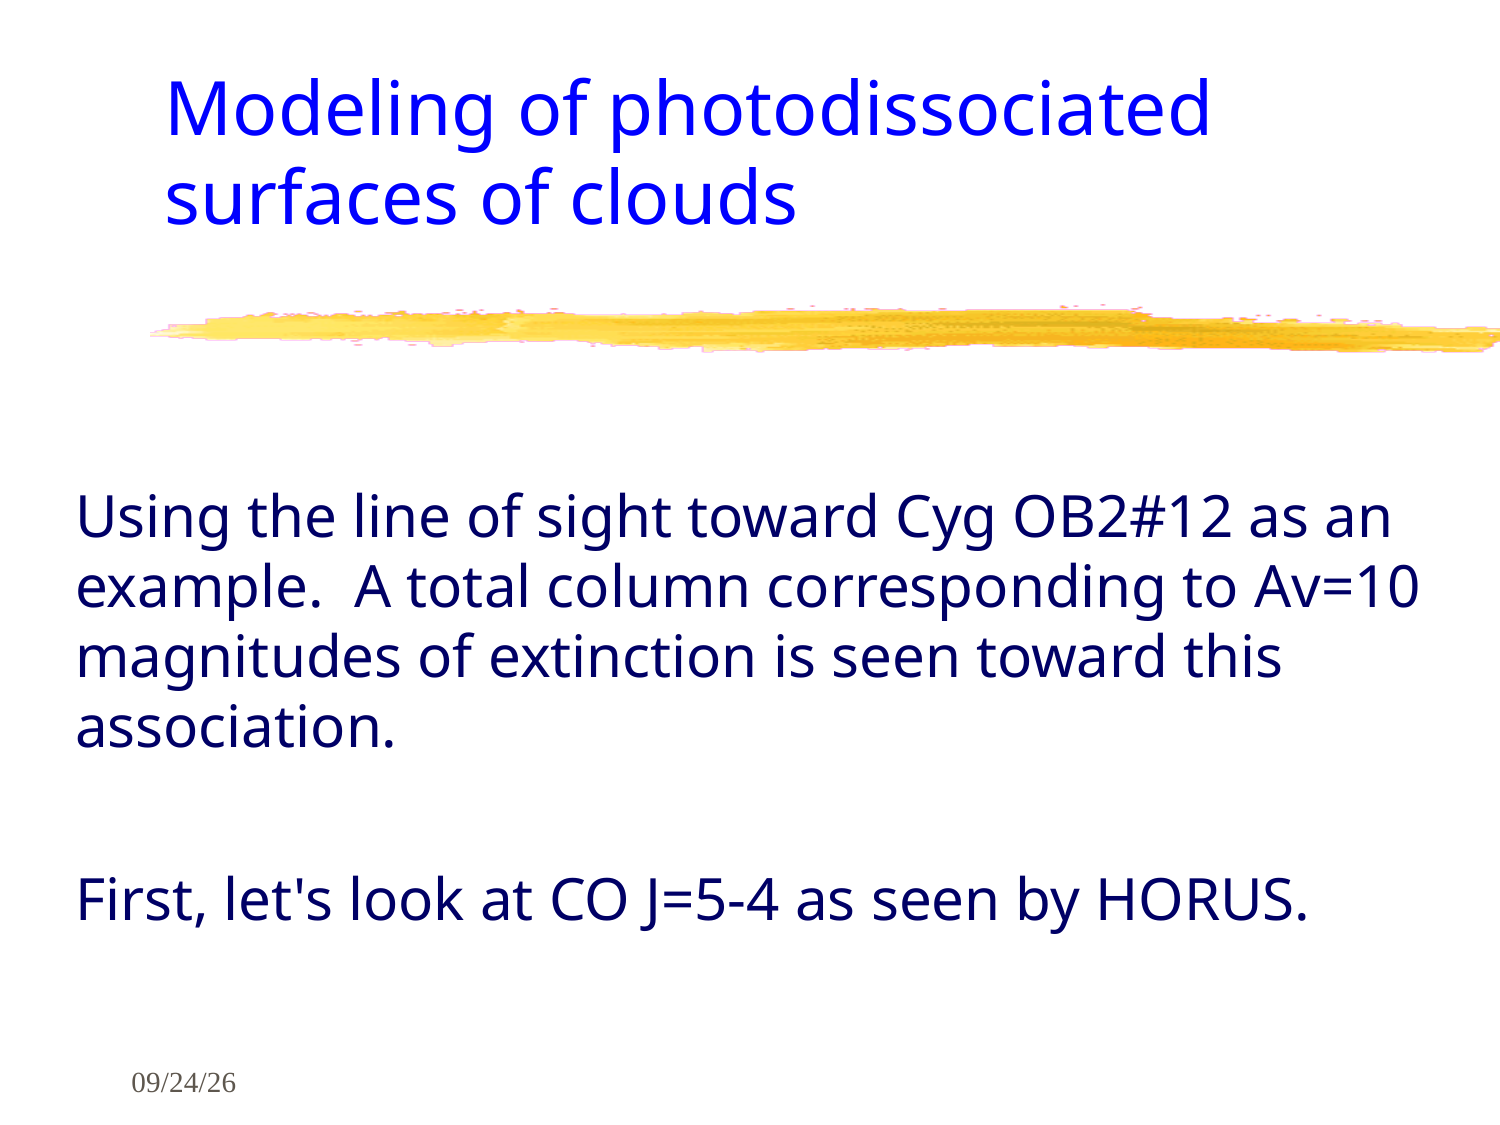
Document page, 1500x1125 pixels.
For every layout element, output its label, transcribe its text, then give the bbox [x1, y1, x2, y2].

picture [150, 299, 1500, 363]
title Modeling of photodissociated surfaces of clouds [150, 52, 1417, 248]
subtitle Using the line of sight toward Cyg OB2#12 as an example. A total column corresponding to Av=10 magnitudes of extinction is seen toward this association. First, let's look at CO J=5-4 as seen by HORUS. [75, 412, 1425, 999]
